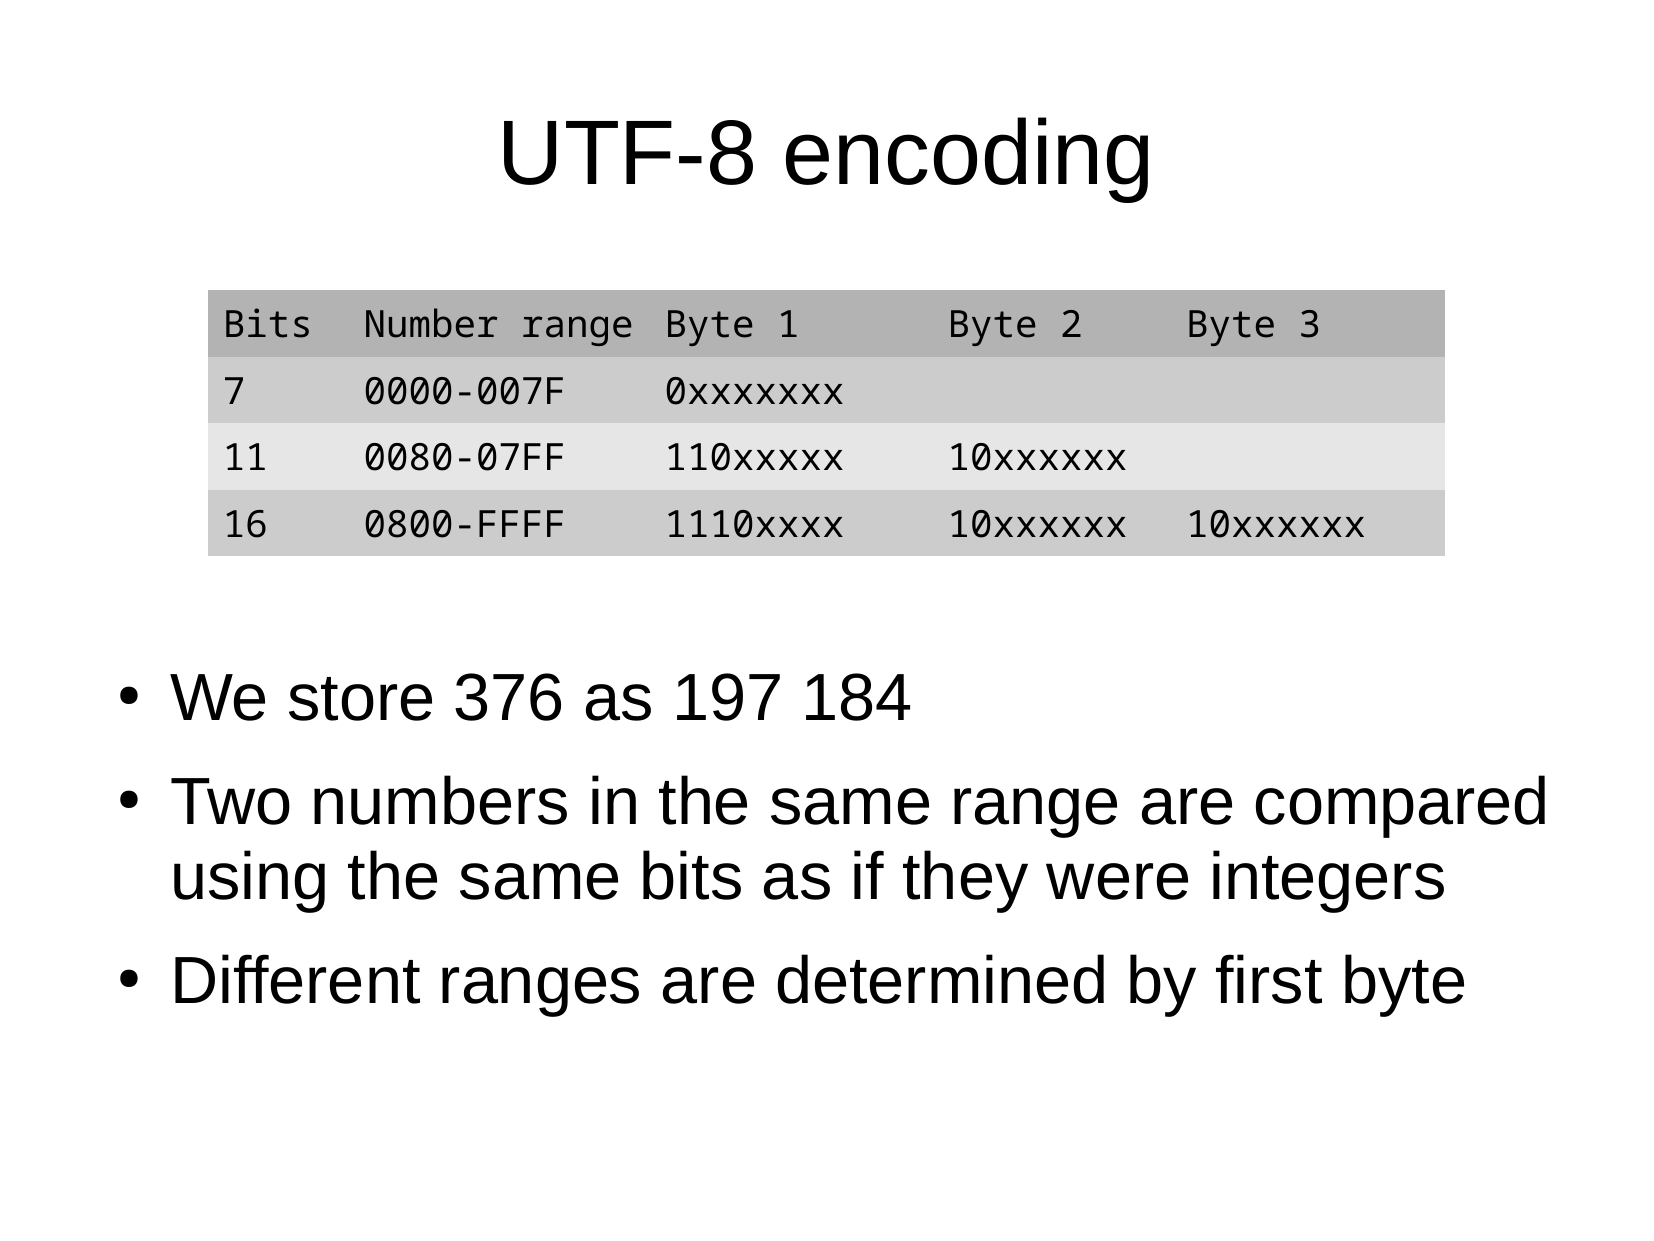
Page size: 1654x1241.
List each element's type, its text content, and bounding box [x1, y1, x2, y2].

table_cell 0800-FFFF [349, 490, 650, 556]
list We store 376 as 197 184 Two numbers in the same range are compared using the same bits as if they were integers Different ranges are determined by first byte [99, 660, 1555, 1126]
table_cell 10xxxxxx [933, 423, 1171, 490]
title UTF-8 encoding [82, 49, 1571, 257]
table_header Byte 2 [933, 290, 1171, 357]
table_cell [1171, 423, 1445, 490]
table_cell 11 [208, 423, 349, 490]
table_cell 110xxxxx [650, 423, 933, 490]
table_header Bits [208, 290, 349, 357]
table_cell 0xxxxxxx [650, 357, 933, 423]
table_cell 0000-007F [349, 357, 650, 423]
table_cell [933, 357, 1171, 423]
table_cell 10xxxxxx [933, 490, 1171, 556]
table_cell 16 [208, 490, 349, 556]
table_cell [1171, 357, 1445, 423]
table_header Number range [349, 290, 650, 357]
table_cell 7 [208, 357, 349, 423]
table_cell 10xxxxxx [1171, 490, 1445, 556]
table_cell 1110xxxx [650, 490, 933, 556]
table_cell 0080-07FF [349, 423, 650, 490]
table_header Byte 1 [650, 290, 933, 357]
table_header Byte 3 [1171, 290, 1445, 357]
